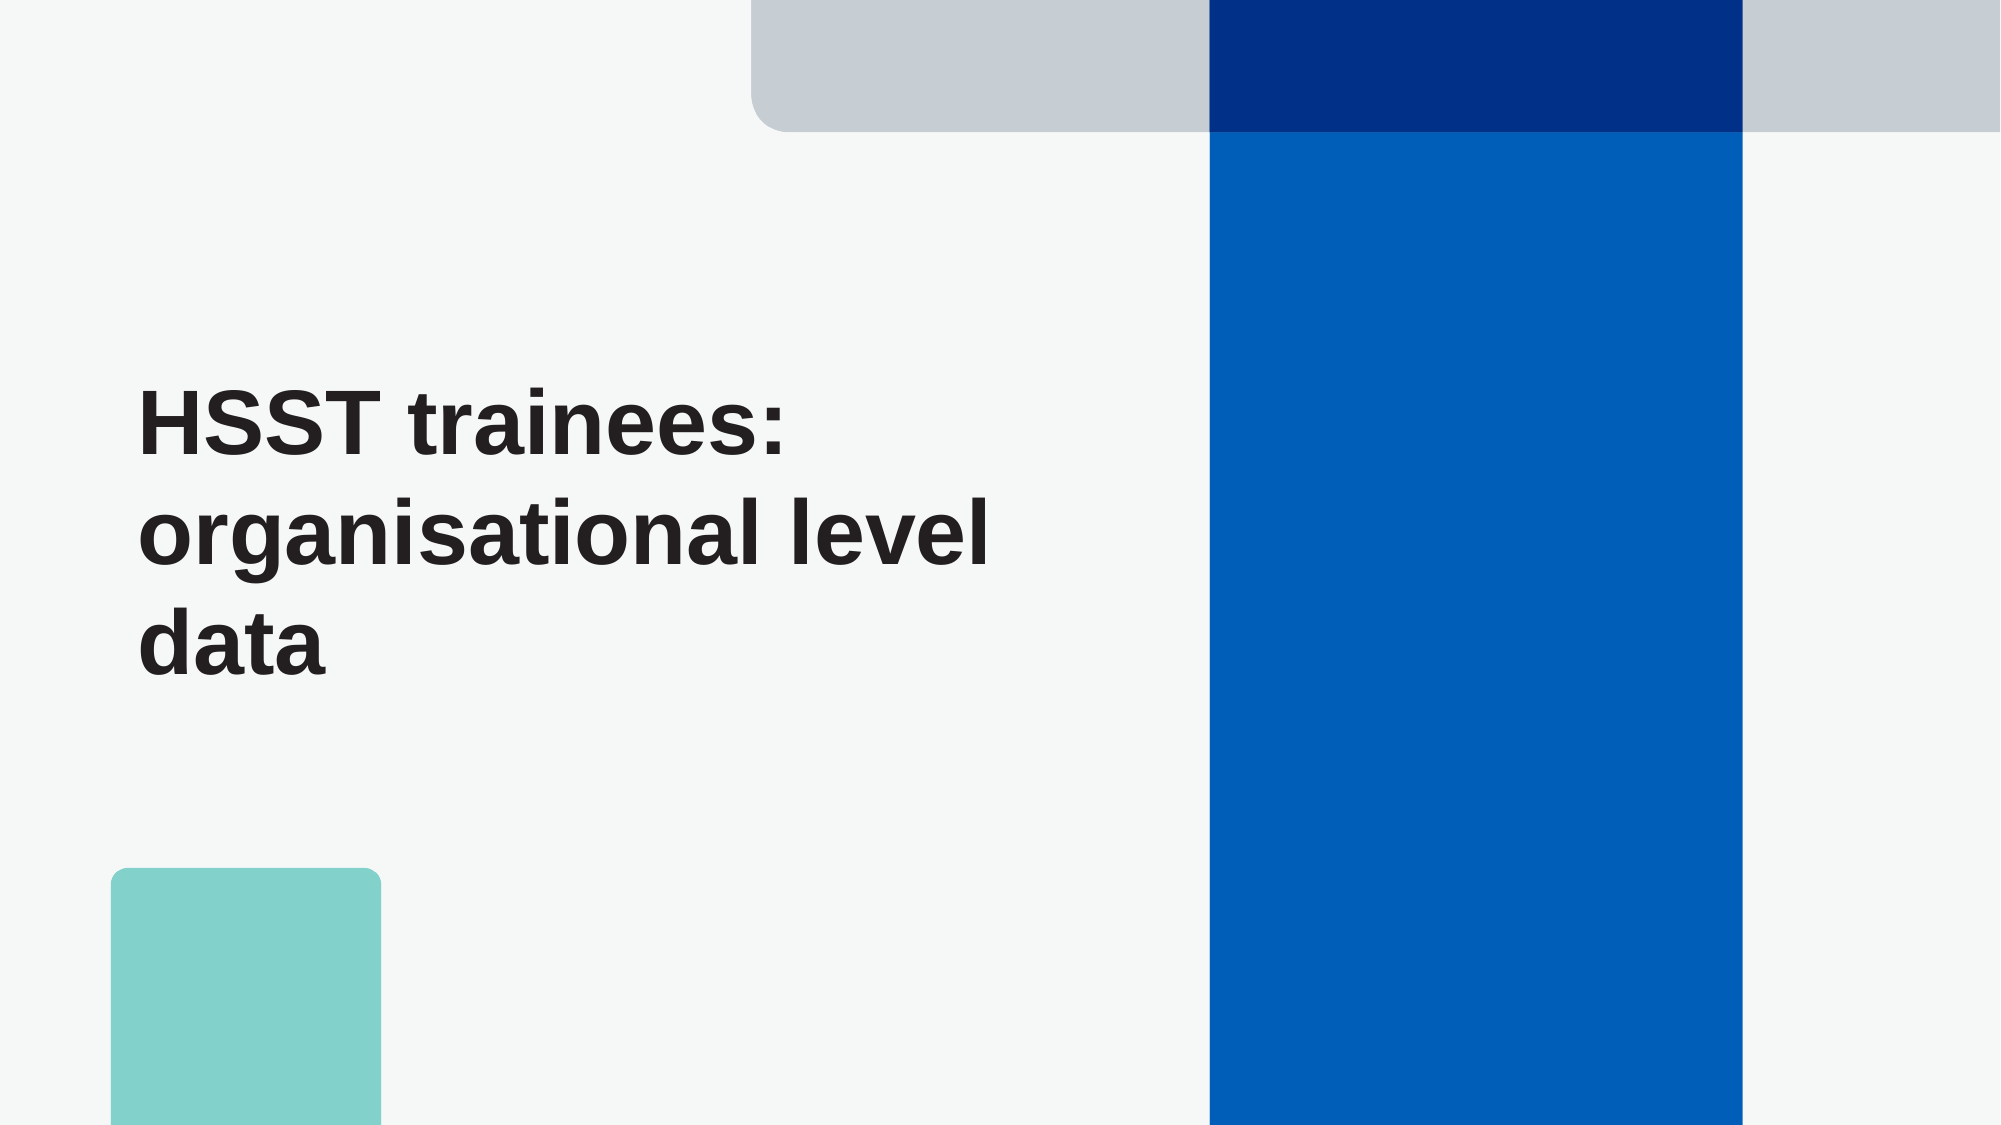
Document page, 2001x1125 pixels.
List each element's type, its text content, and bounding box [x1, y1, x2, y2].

title HSST trainees: organisational level data [122, 355, 1246, 573]
